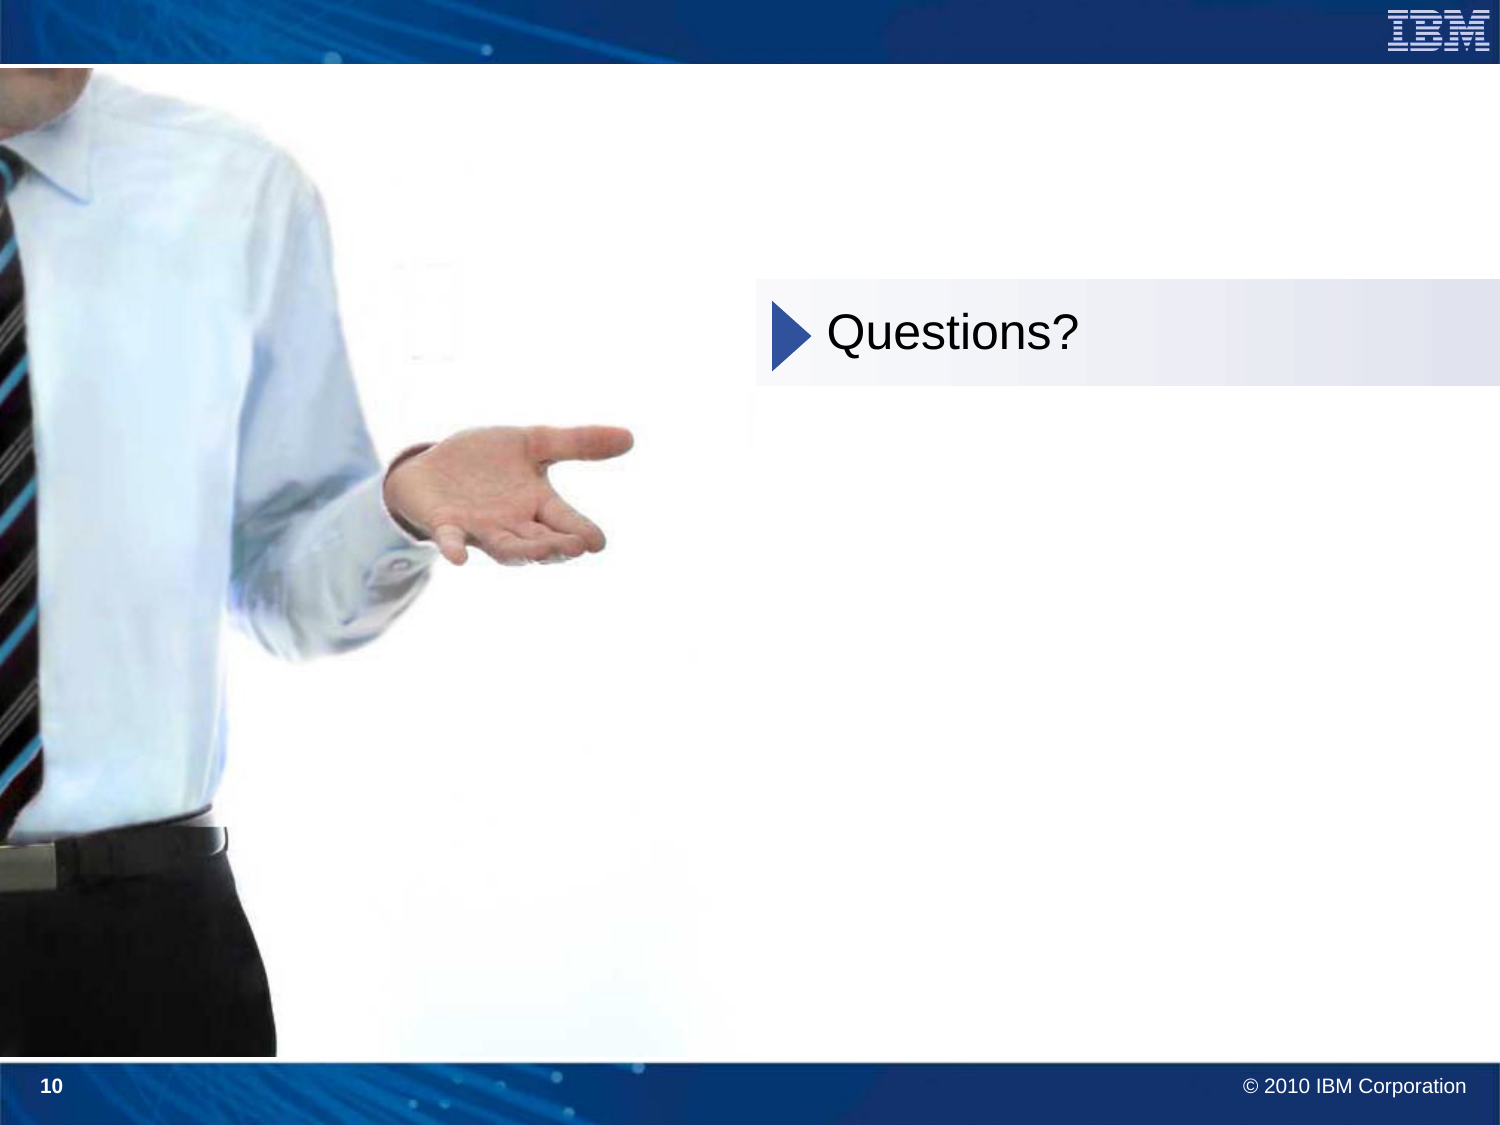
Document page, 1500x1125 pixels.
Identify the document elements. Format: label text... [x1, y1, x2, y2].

text_box Questions? [811, 295, 1170, 371]
picture [0, 68, 756, 1057]
text_box [756, 279, 1500, 386]
picture [1388, 10, 1491, 51]
